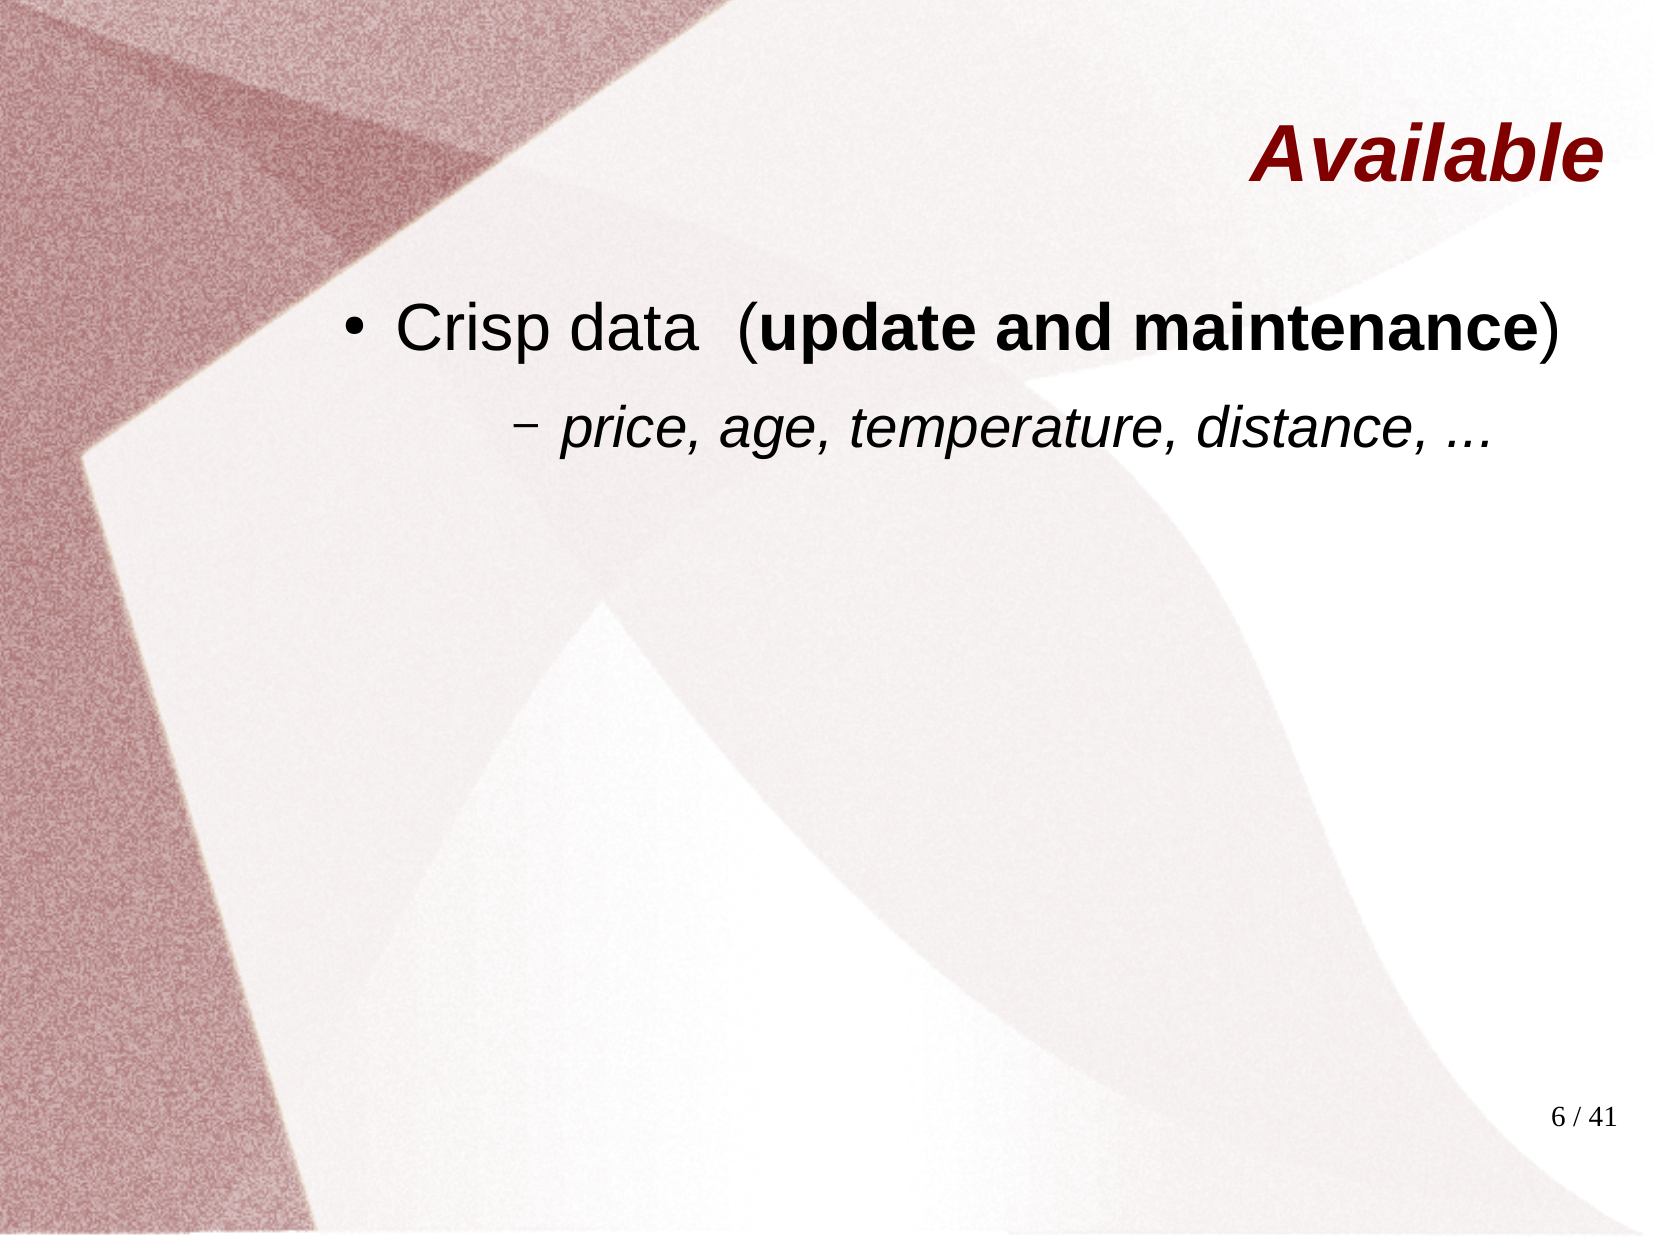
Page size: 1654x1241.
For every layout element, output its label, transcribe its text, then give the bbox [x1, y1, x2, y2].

title Available [495, 49, 1607, 257]
list Crisp data (update and maintenance) price, age, temperature, distance, ... [324, 290, 1601, 1010]
picture [0, 0, 1654, 1241]
